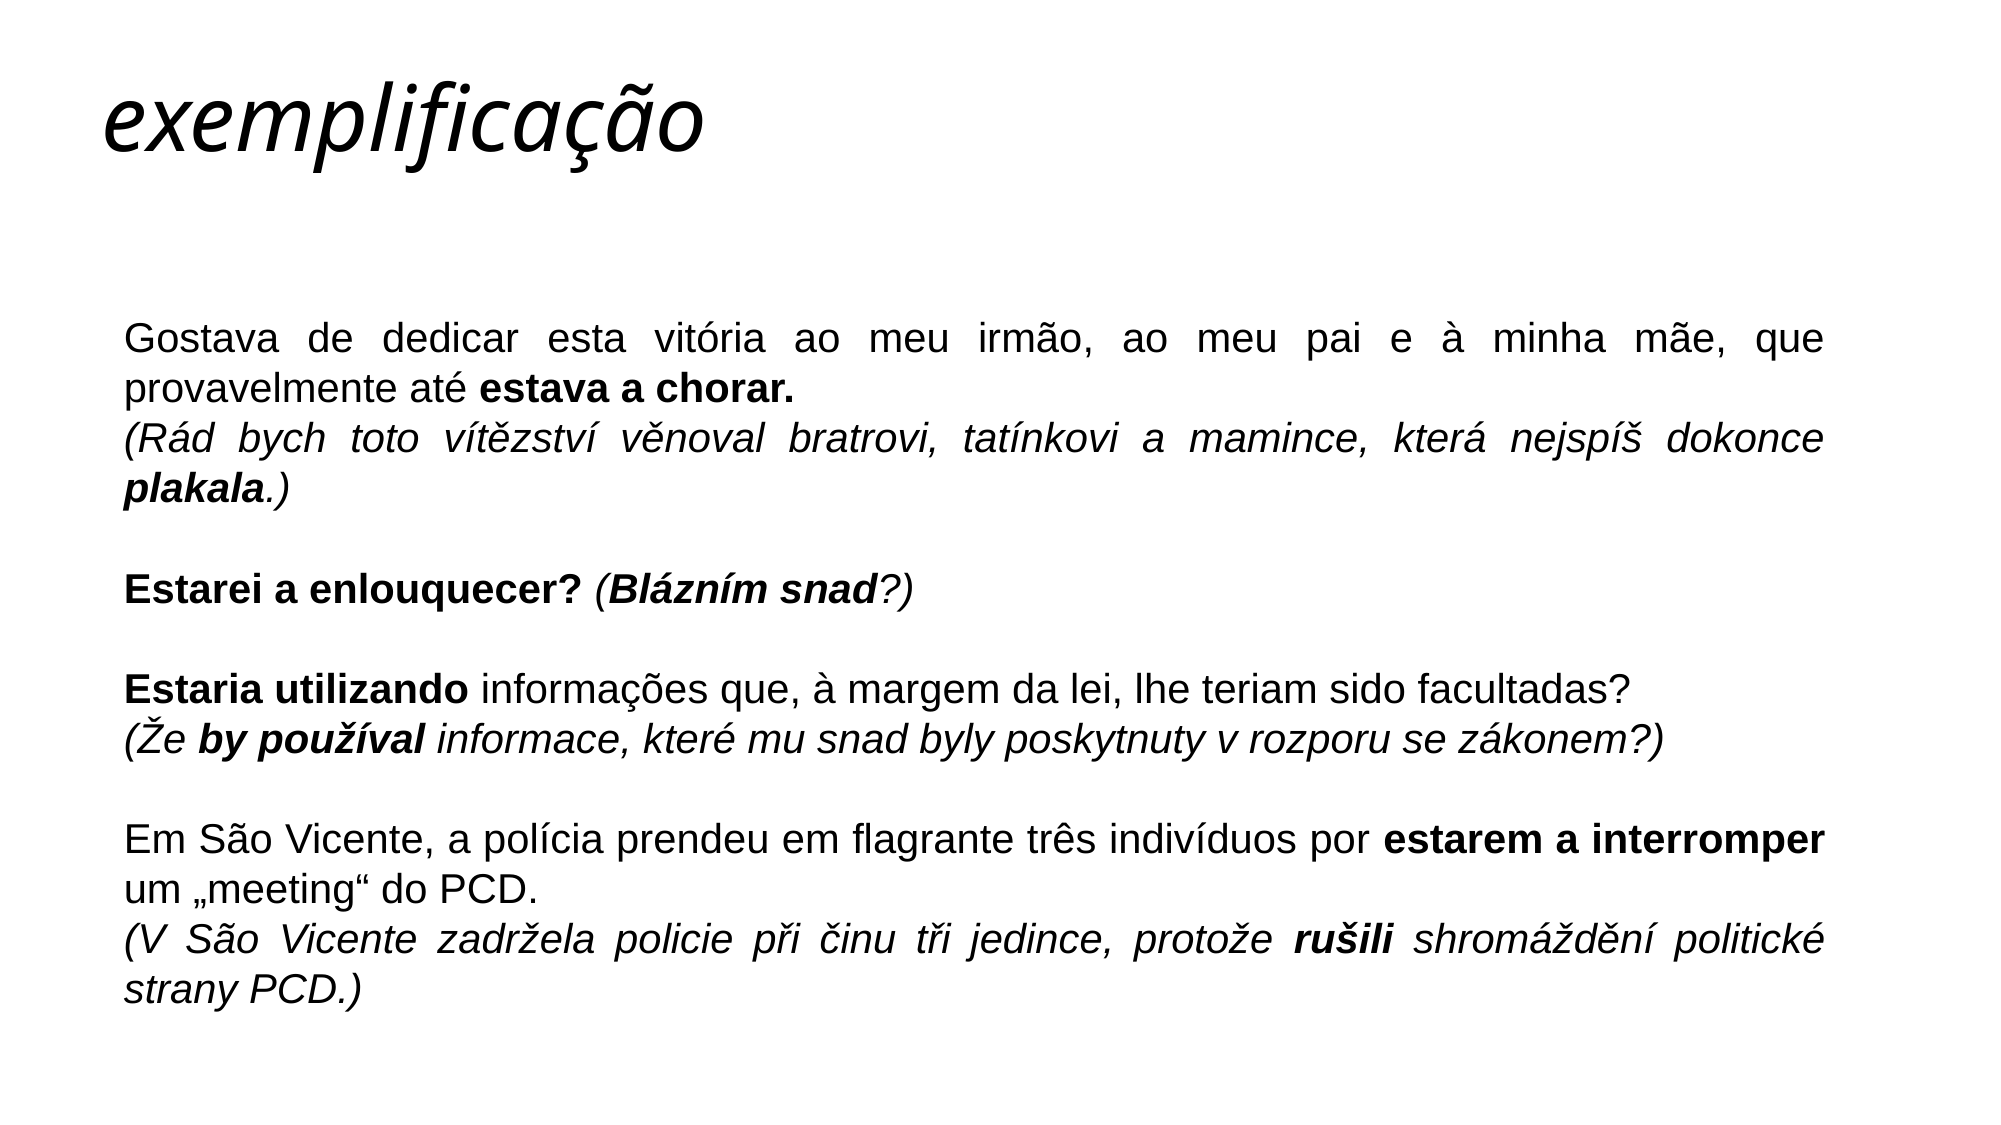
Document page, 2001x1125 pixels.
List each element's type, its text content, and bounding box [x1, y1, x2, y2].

list Gostava de dedicar esta vitória ao meu irmão, ao meu pai e à minha mãe, que provavelmente até estava a chorar. (Rád bych toto vítězství věnoval bratrovi, tatínkovi a mamince, která nejspíš dokonce plakala.) Estarei a enlouquecer? (Blázním snad?) Estaria utilizando informações que, à margem da lei, lhe teriam sido facultadas? (Že by používal informace, které mu snad byly poskytnuty v rozporu se zákonem?) Em São Vicente, a polícia prendeu em flagrante três indivíduos por estarem a interromper um „meeting“ do PCD. (V São Vicente zadržela policie při činu tři jedince, protože rušili shromáždění politické strany PCD.) [108, 300, 1847, 1023]
title exemplificação [86, 59, 1863, 184]
